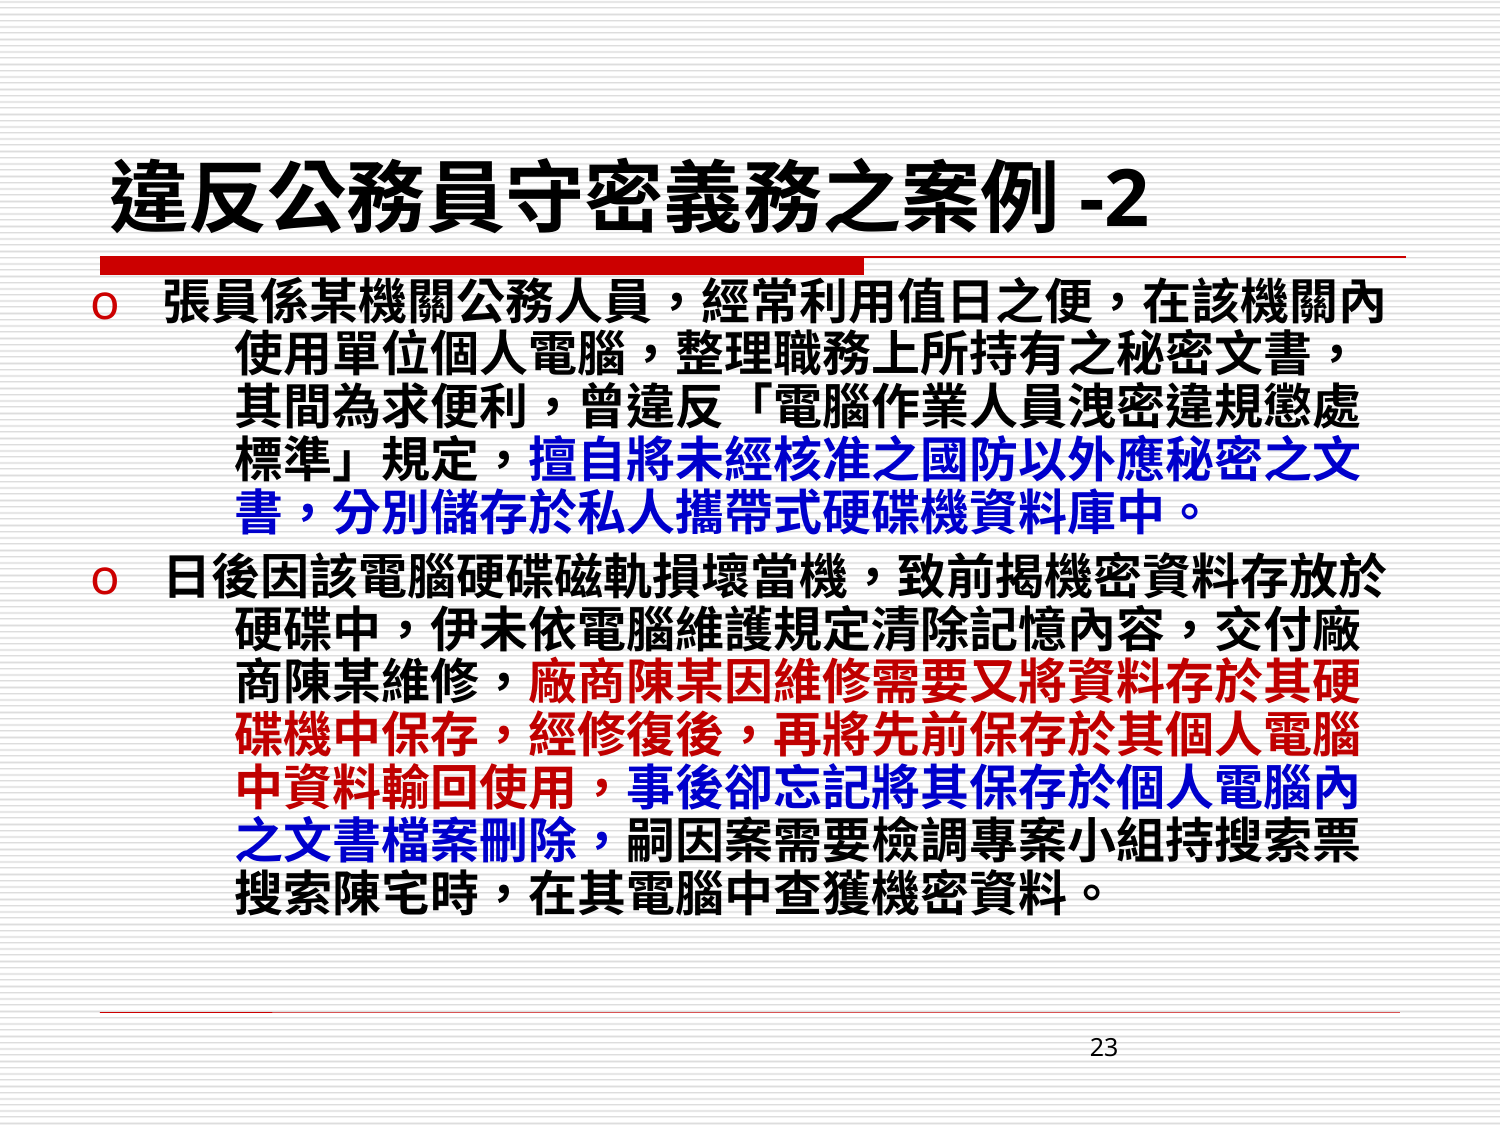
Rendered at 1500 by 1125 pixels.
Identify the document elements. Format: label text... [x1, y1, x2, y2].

list 張員係某機關公務人員，經常利用值日之便，在該機關內使用單位個人電腦，整理職務上所持有之秘密文書，其間為求便利，曾違反「電腦作業人員洩密違規懲處標準」規定，擅自將未經核准之國防以外應秘密之文書，分別儲存於私人攜帶式硬碟機資料庫中。 日後因該電腦硬碟磁軌損壞當機，致前揭機密資料存放於硬碟中，伊未依電腦維護規定清除記憶內容，交付廠商陳某維修，廠商陳某因維修需要又將資料存於其硬碟機中保存，經修復後，再將先前保存於其個人電腦中資料輸回使用，事後卻忘記將其保存於個人電腦內之文書檔案刪除，嗣因案需要檢調專案小組持搜索票搜索陳宅時，在其電腦中查獲機密資料。 [75, 269, 1426, 1000]
title 違反公務員守密義務之案例-2 [94, 50, 1407, 250]
text_box [1074, 1024, 1400, 1103]
